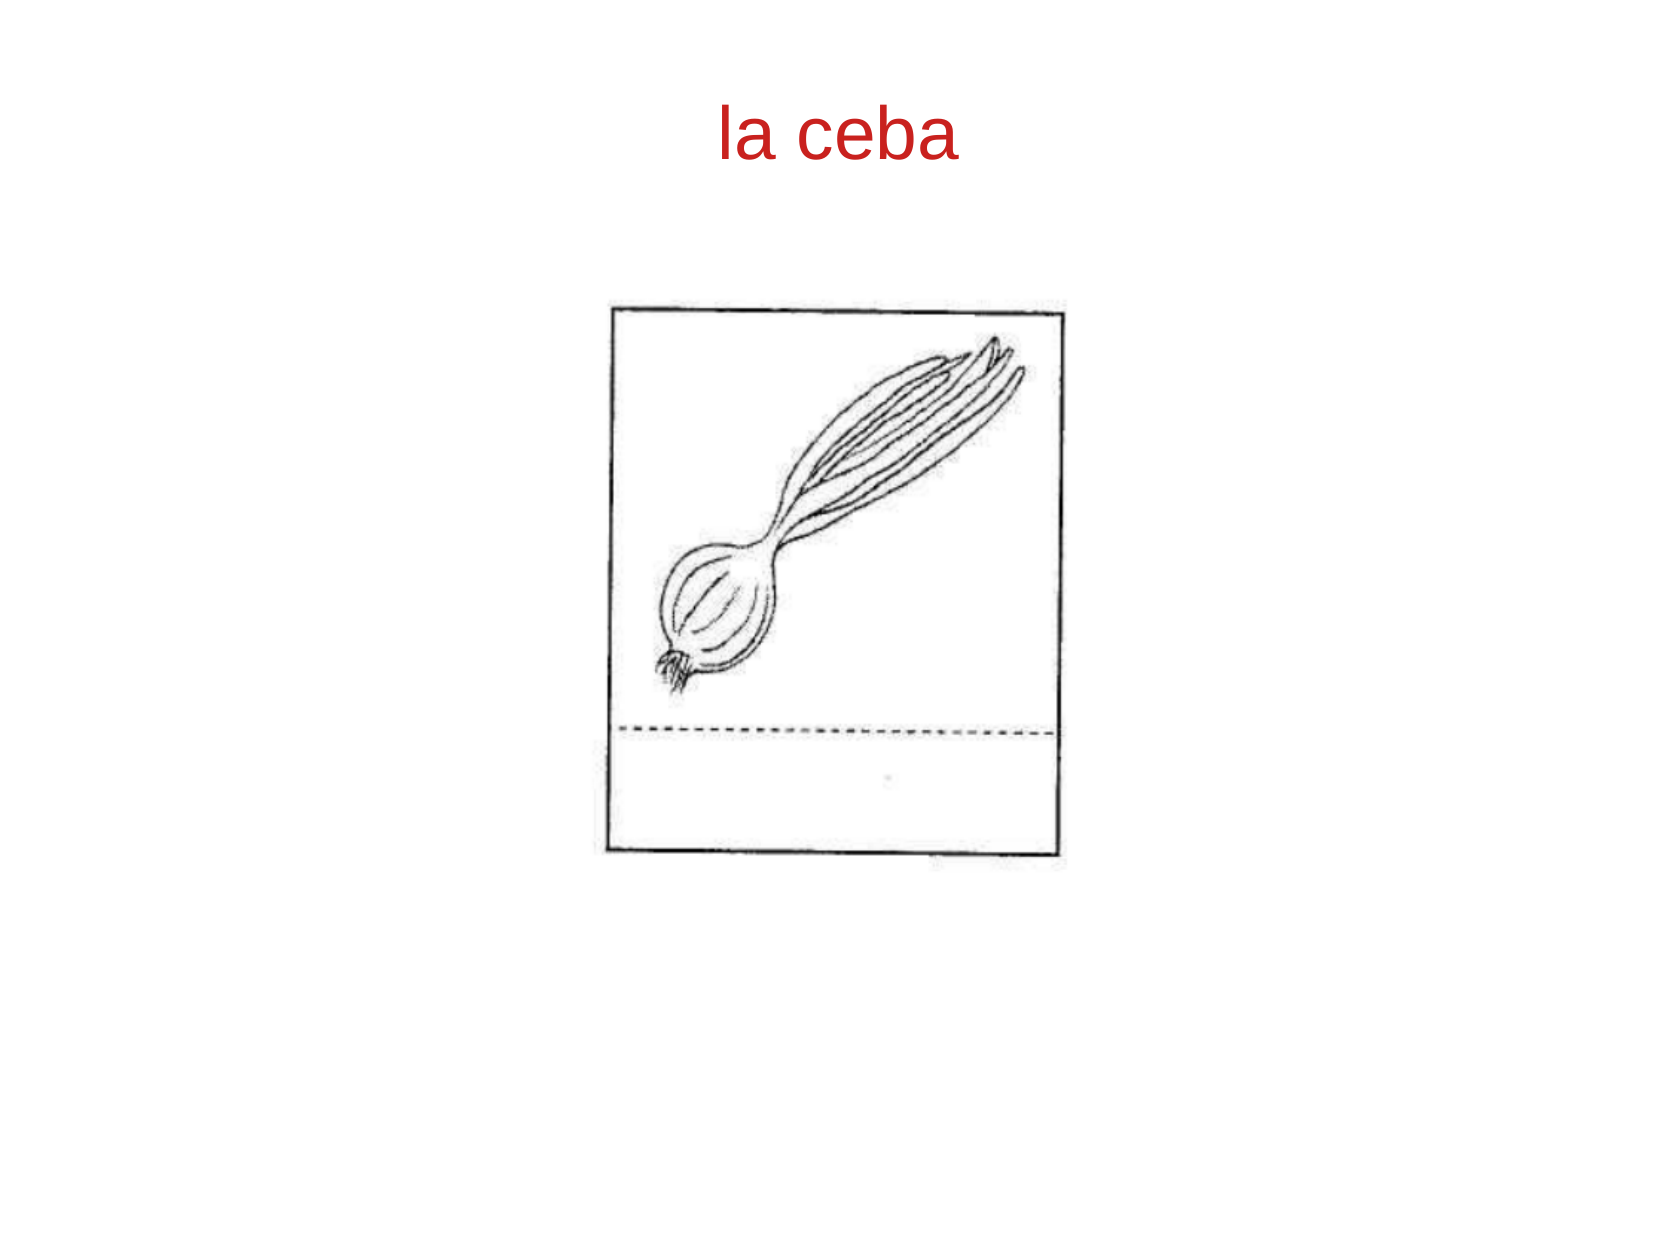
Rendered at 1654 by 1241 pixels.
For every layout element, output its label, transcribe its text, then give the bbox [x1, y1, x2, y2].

text_box la ceba [389, 58, 1288, 201]
picture [581, 291, 1094, 873]
